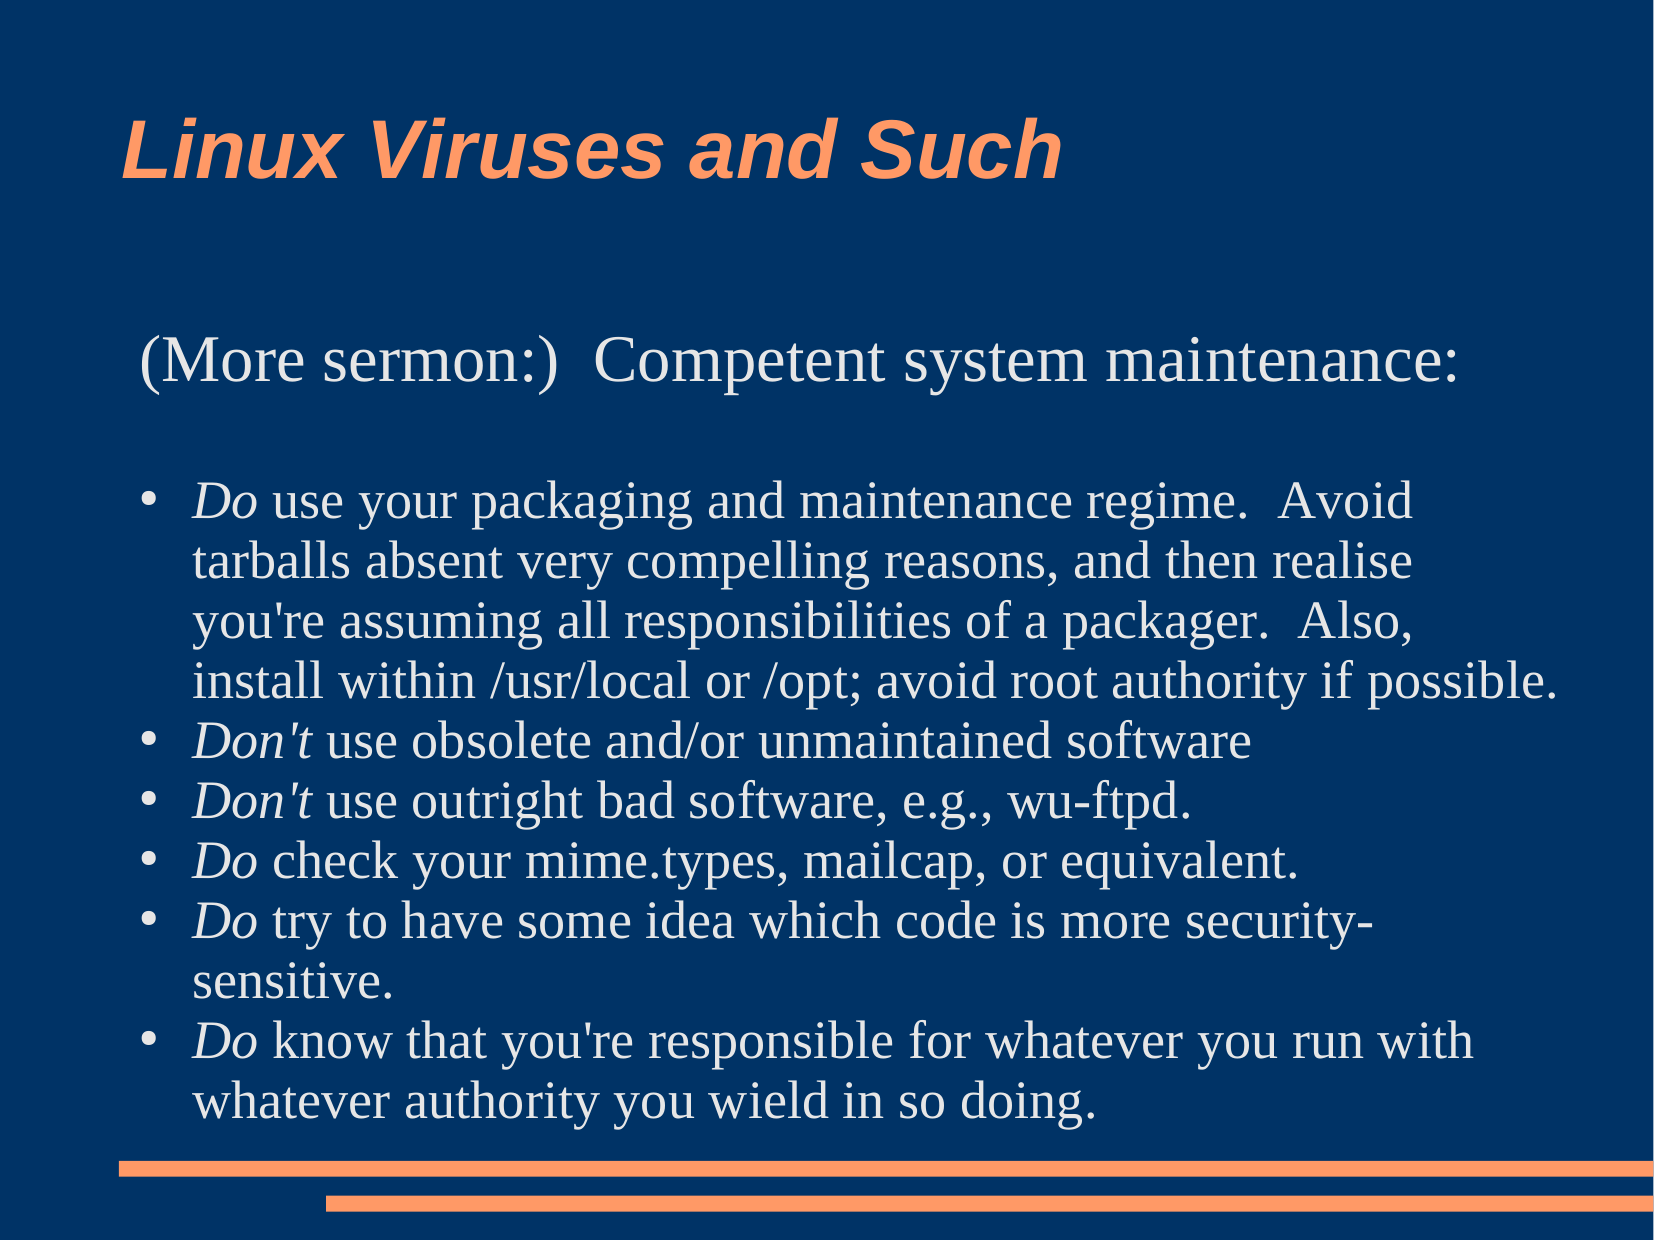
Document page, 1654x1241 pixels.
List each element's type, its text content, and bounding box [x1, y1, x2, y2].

title Linux Viruses and Such [121, 46, 1534, 254]
list (More sermon:) Competent system maintenance: Do use your packaging and maintenance regime. Avoid tarballs absent very compelling reasons, and then realise you're assuming all responsibilities of a packager. Also, install within /usr/local or /opt; avoid root authority if possible. Don't use obsolete and/or unmaintained software Don't use outright bad software, e.g., wu-ftpd. Do check your mime.types, mailcap, or equivalent. Do try to have some idea which code is more security-sensitive. Do know that you're responsible for whatever you run with whatever authority you wield in so doing. [121, 322, 1561, 1132]
